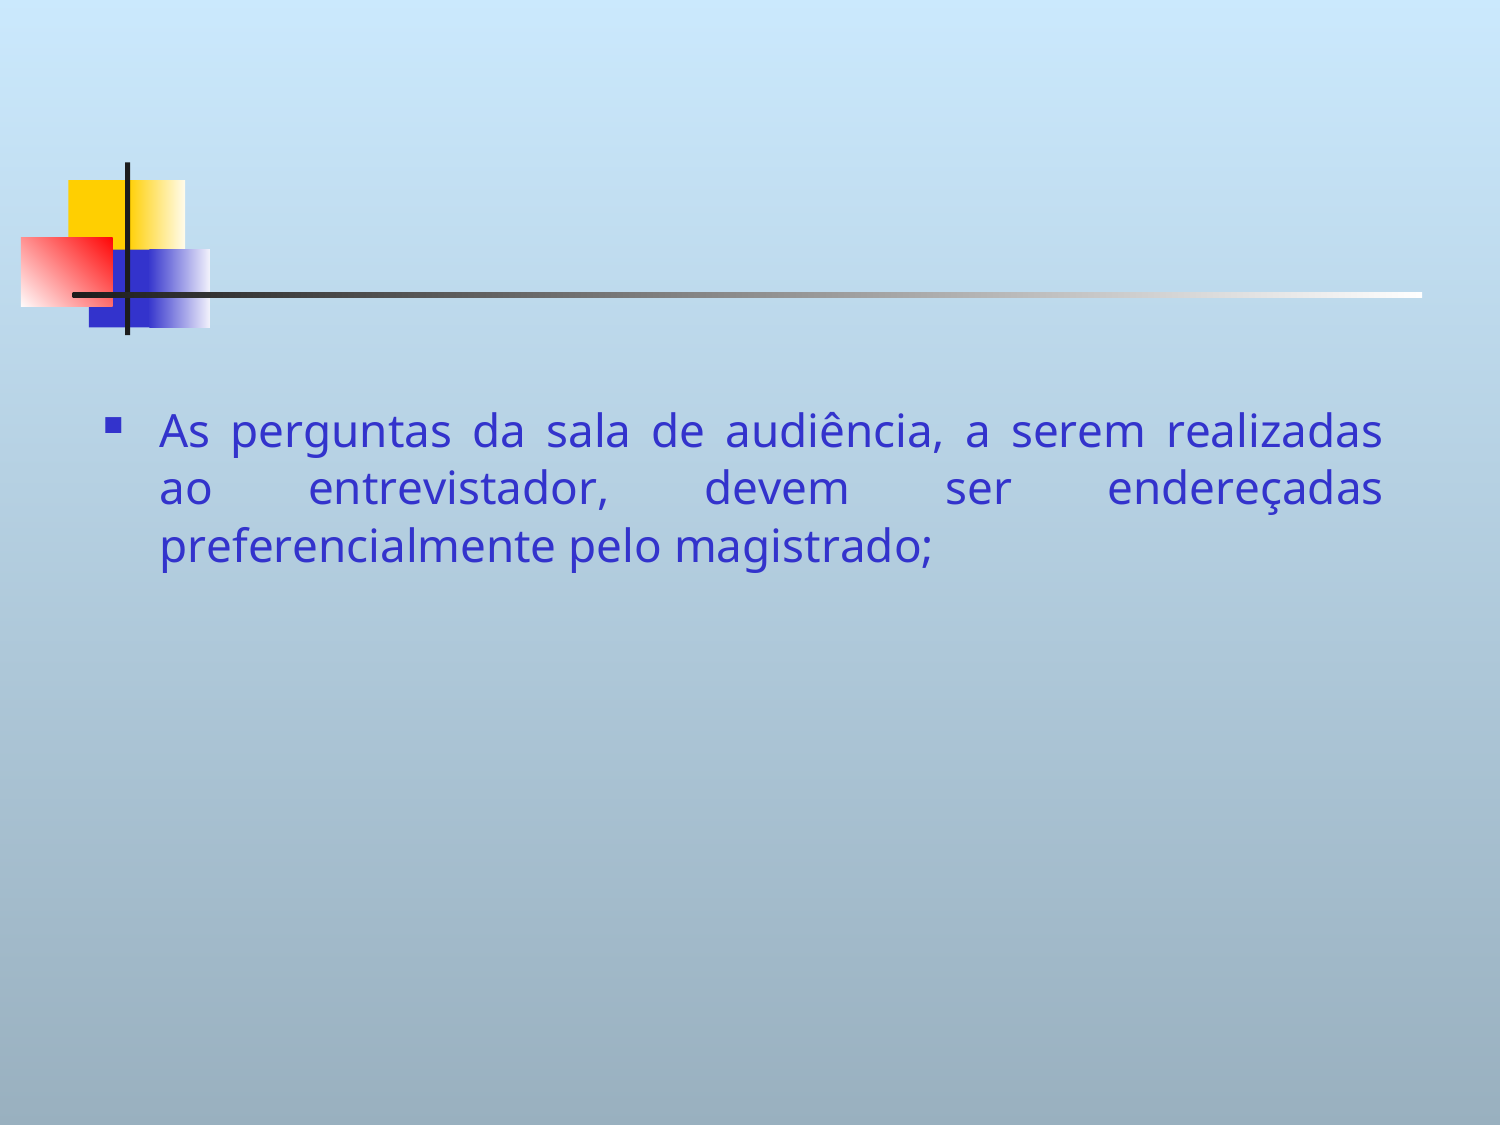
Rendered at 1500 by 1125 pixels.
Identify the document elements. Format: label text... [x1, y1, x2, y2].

list As perguntas da sala de audiência, a serem realizadas ao entrevistador, devem ser endereçadas preferencialmente pelo magistrado; [88, 390, 1400, 870]
